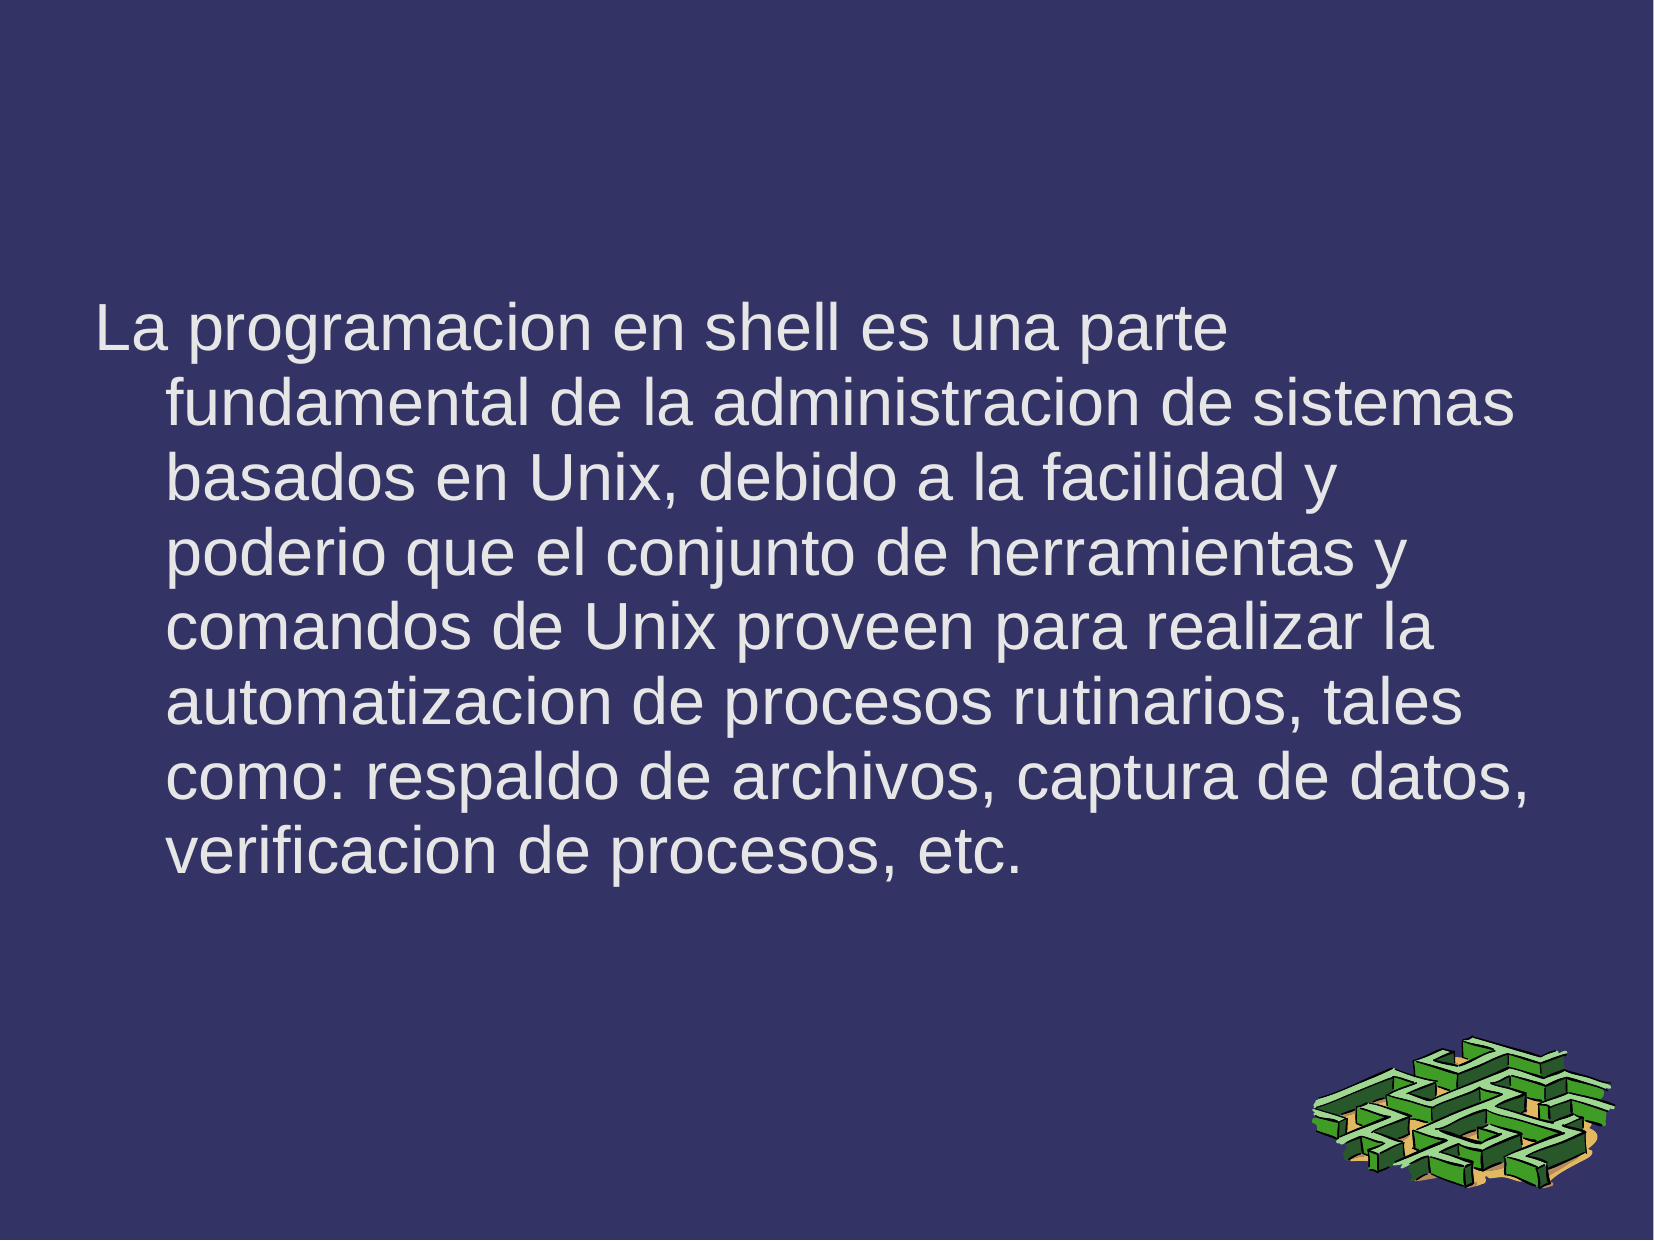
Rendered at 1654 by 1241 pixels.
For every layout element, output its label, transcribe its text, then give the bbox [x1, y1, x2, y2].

list La programacion en shell es una parte fundamental de la administracion de sistemas basados en Unix, debido a la facilidad y poderio que el conjunto de herramientas y comandos de Unix proveen para realizar la automatizacion de procesos rutinarios, tales como: respaldo de archivos, captura de datos, veriﬁcacion de procesos, etc. [82, 290, 1571, 1109]
